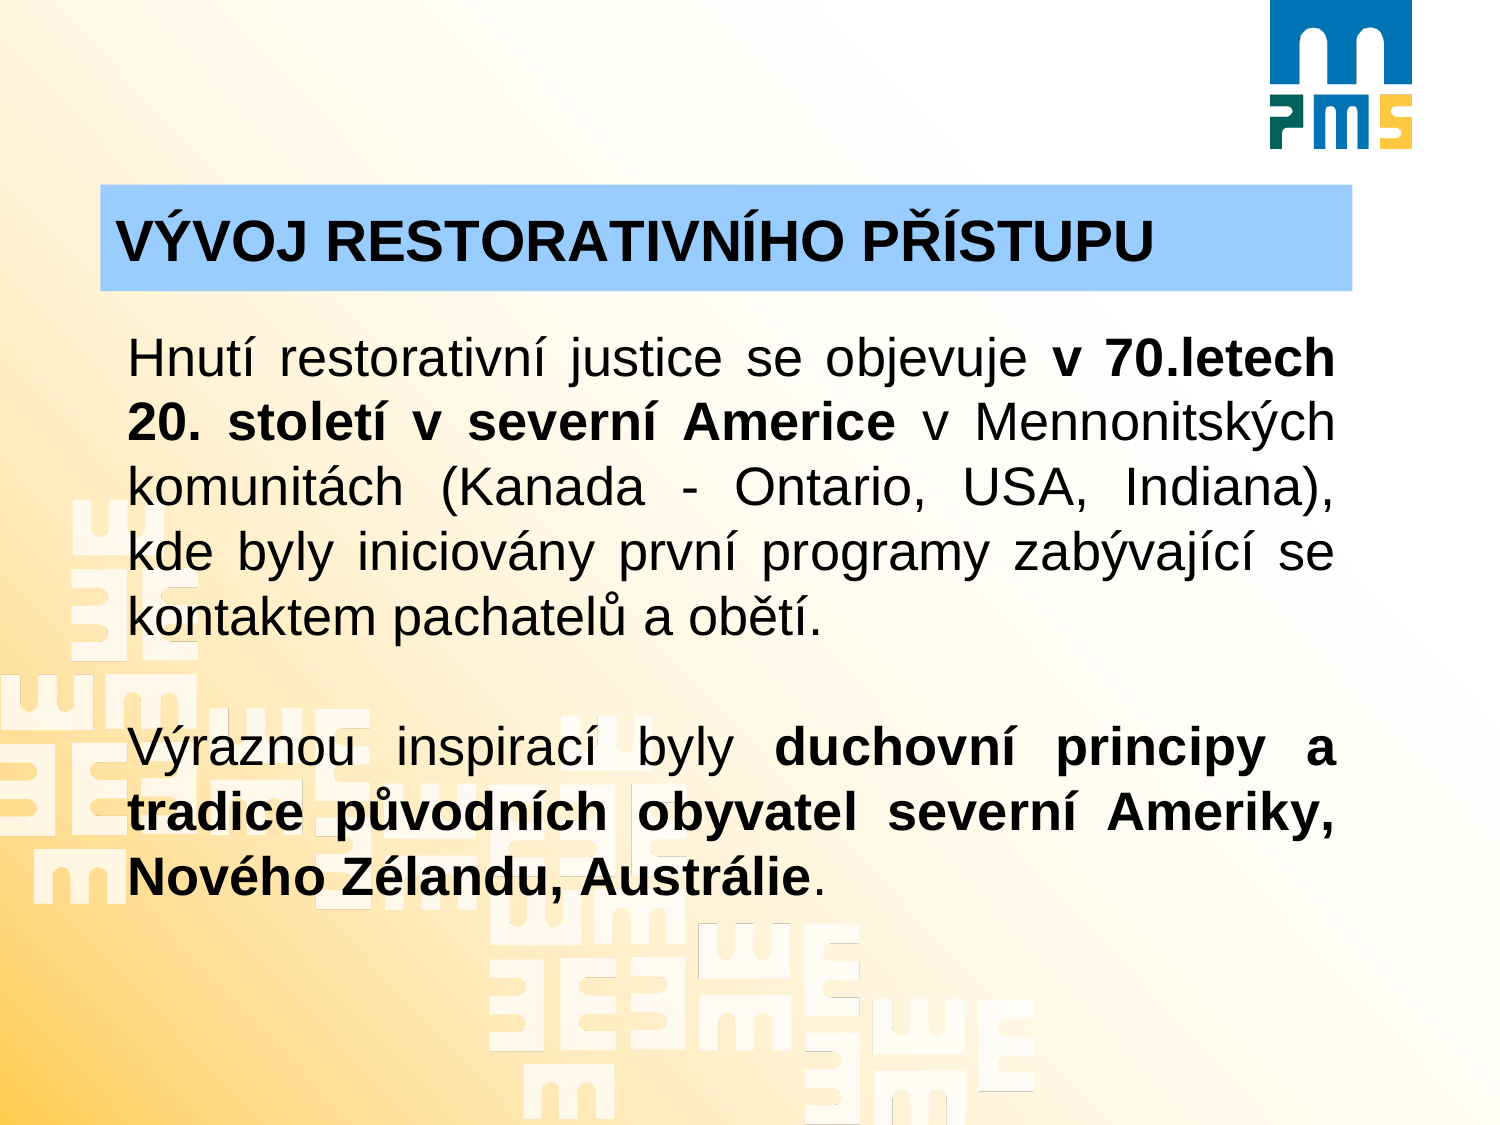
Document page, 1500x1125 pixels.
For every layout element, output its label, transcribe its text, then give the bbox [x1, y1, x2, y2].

title VÝVOJ RESTORATIVNÍHO PŘÍSTUPU [100, 184, 1353, 292]
picture [0, 0, 1500, 1125]
subtitle Hnutí restorativní justice se objevuje v 70.letech 20. století v severní Americe v Mennonitských komunitách (Kanada - Ontario, USA, Indiana), kde byly iniciovány první programy zabývající se kontaktem pachatelů a obětí. Výraznou inspirací byly duchovní principy a tradice původních obyvatel severní Ameriky, Nového Zélandu, Austrálie. [112, 314, 1353, 1024]
